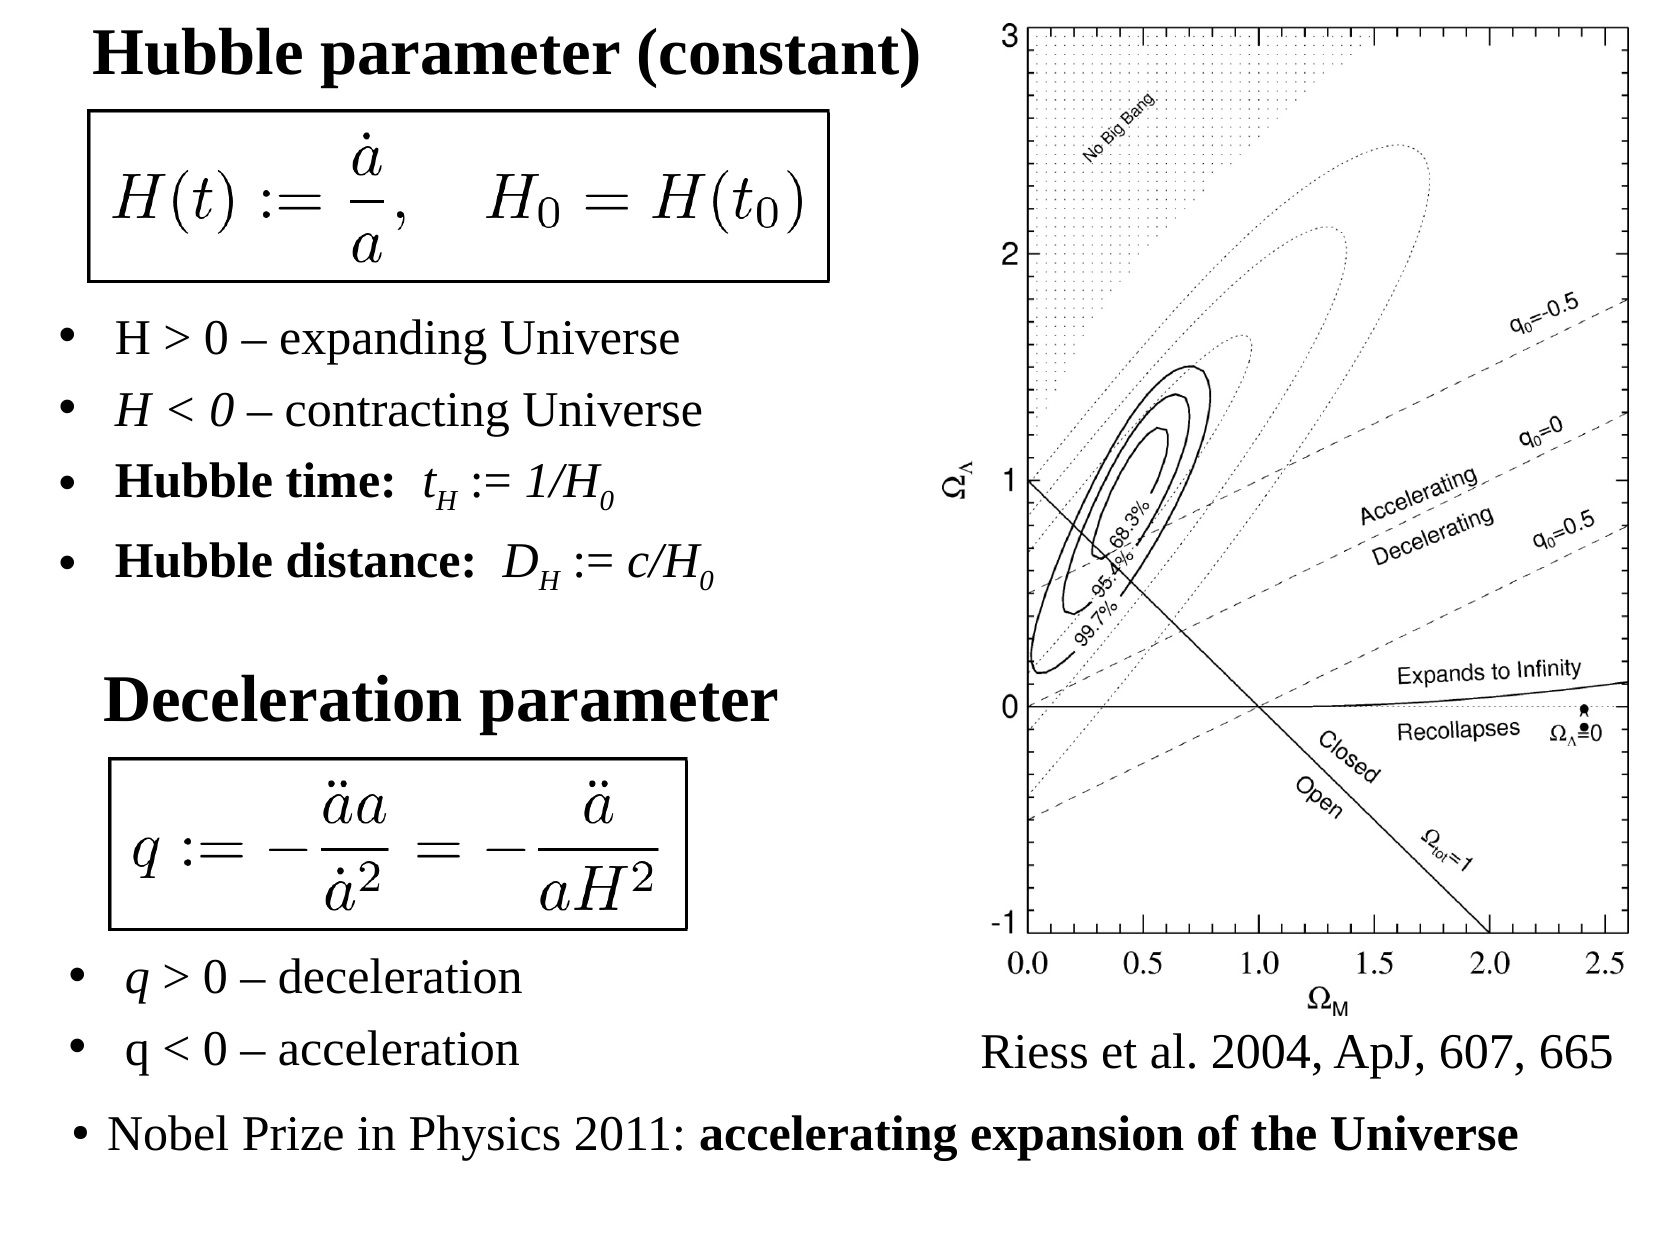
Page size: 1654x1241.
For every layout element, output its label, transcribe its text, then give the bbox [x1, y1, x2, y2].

picture [942, 23, 1629, 1016]
text_box Nobel Prize in Physics 2011: accelerating expansion of the Universe [56, 1098, 1621, 1238]
list H > 0 – expanding Universe H < 0 – contracting Universe Hubble time: tH := 1/H0 Hubble distance: DH := c/H0 [43, 296, 851, 614]
picture [108, 757, 688, 932]
list q > 0 – deceleration q < 0 – acceleration [53, 936, 638, 1088]
text_box Riess et al. 2004, ApJ, 607, 665 [965, 1011, 1640, 1094]
picture [87, 109, 830, 283]
title Deceleration parameter [21, 644, 863, 745]
title Hubble parameter (constant) [23, 3, 993, 92]
